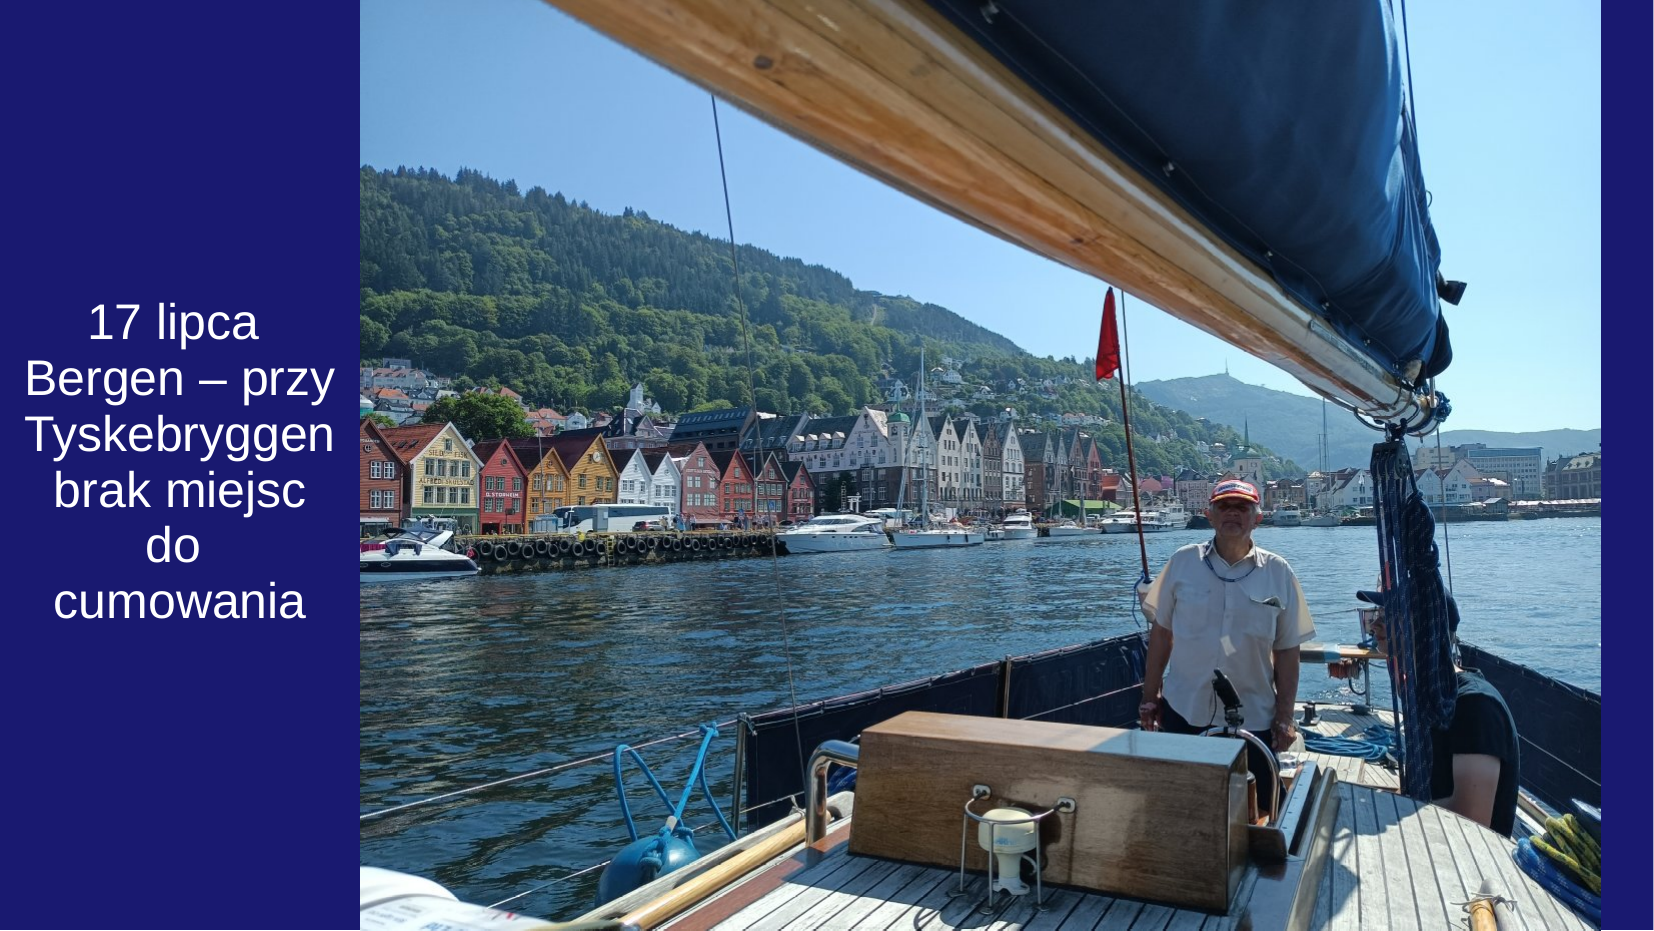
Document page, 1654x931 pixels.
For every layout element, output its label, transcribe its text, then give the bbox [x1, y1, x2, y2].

text_box 17 lipca Bergen – przy Tyskebryggen brak miejsc do cumowania [0, 287, 361, 643]
picture [360, 0, 1601, 931]
